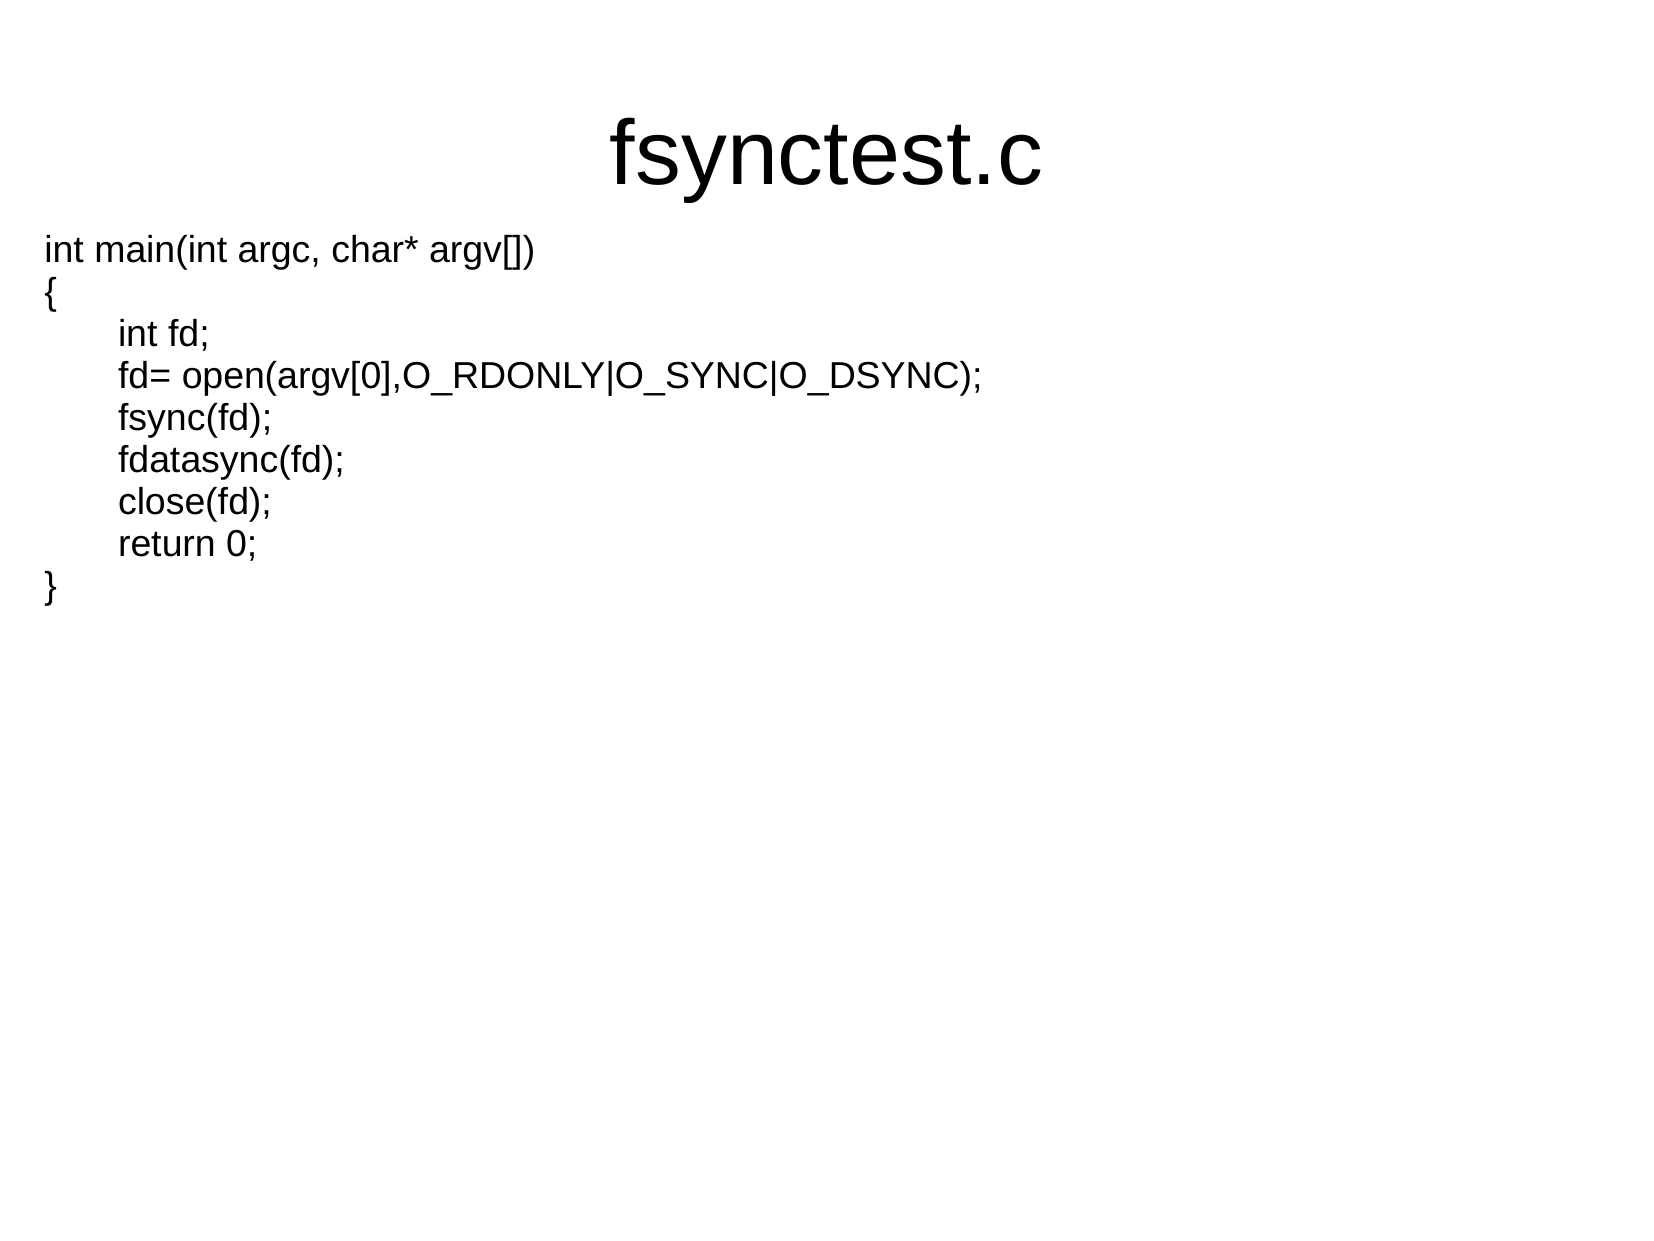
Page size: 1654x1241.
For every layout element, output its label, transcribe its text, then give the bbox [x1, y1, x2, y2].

text_box int main(int argc, char* argv[]) { int fd; fd= open(argv[0],O_RDONLY|O_SYNC|O_DSYNC); fsync(fd); fdatasync(fd); close(fd); return 0; } [29, 221, 1625, 1152]
title fsynctest.c [82, 56, 1571, 221]
